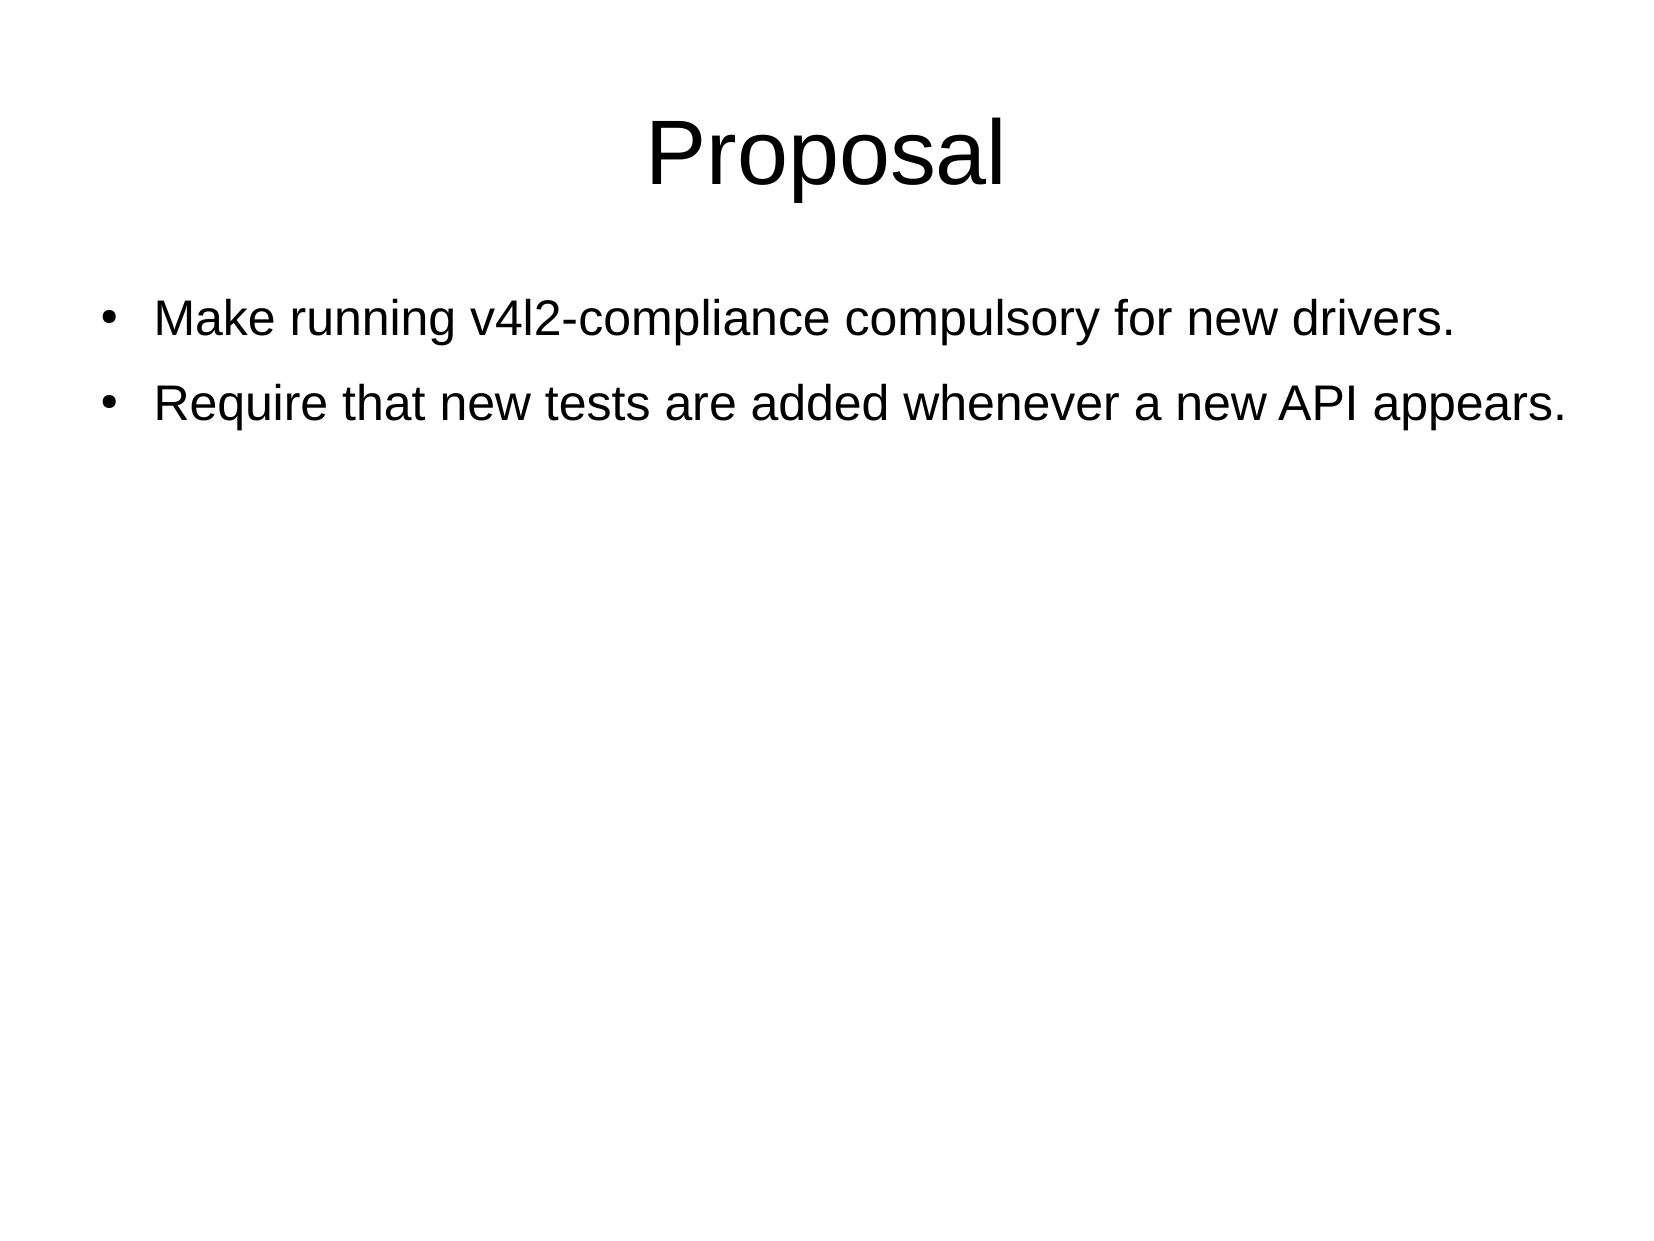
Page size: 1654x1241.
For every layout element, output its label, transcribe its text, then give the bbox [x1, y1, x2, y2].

title Proposal [82, 49, 1571, 257]
list Make running v4l2-compliance compulsory for new drivers. Require that new tests are added whenever a new API appears. [82, 290, 1571, 1010]
